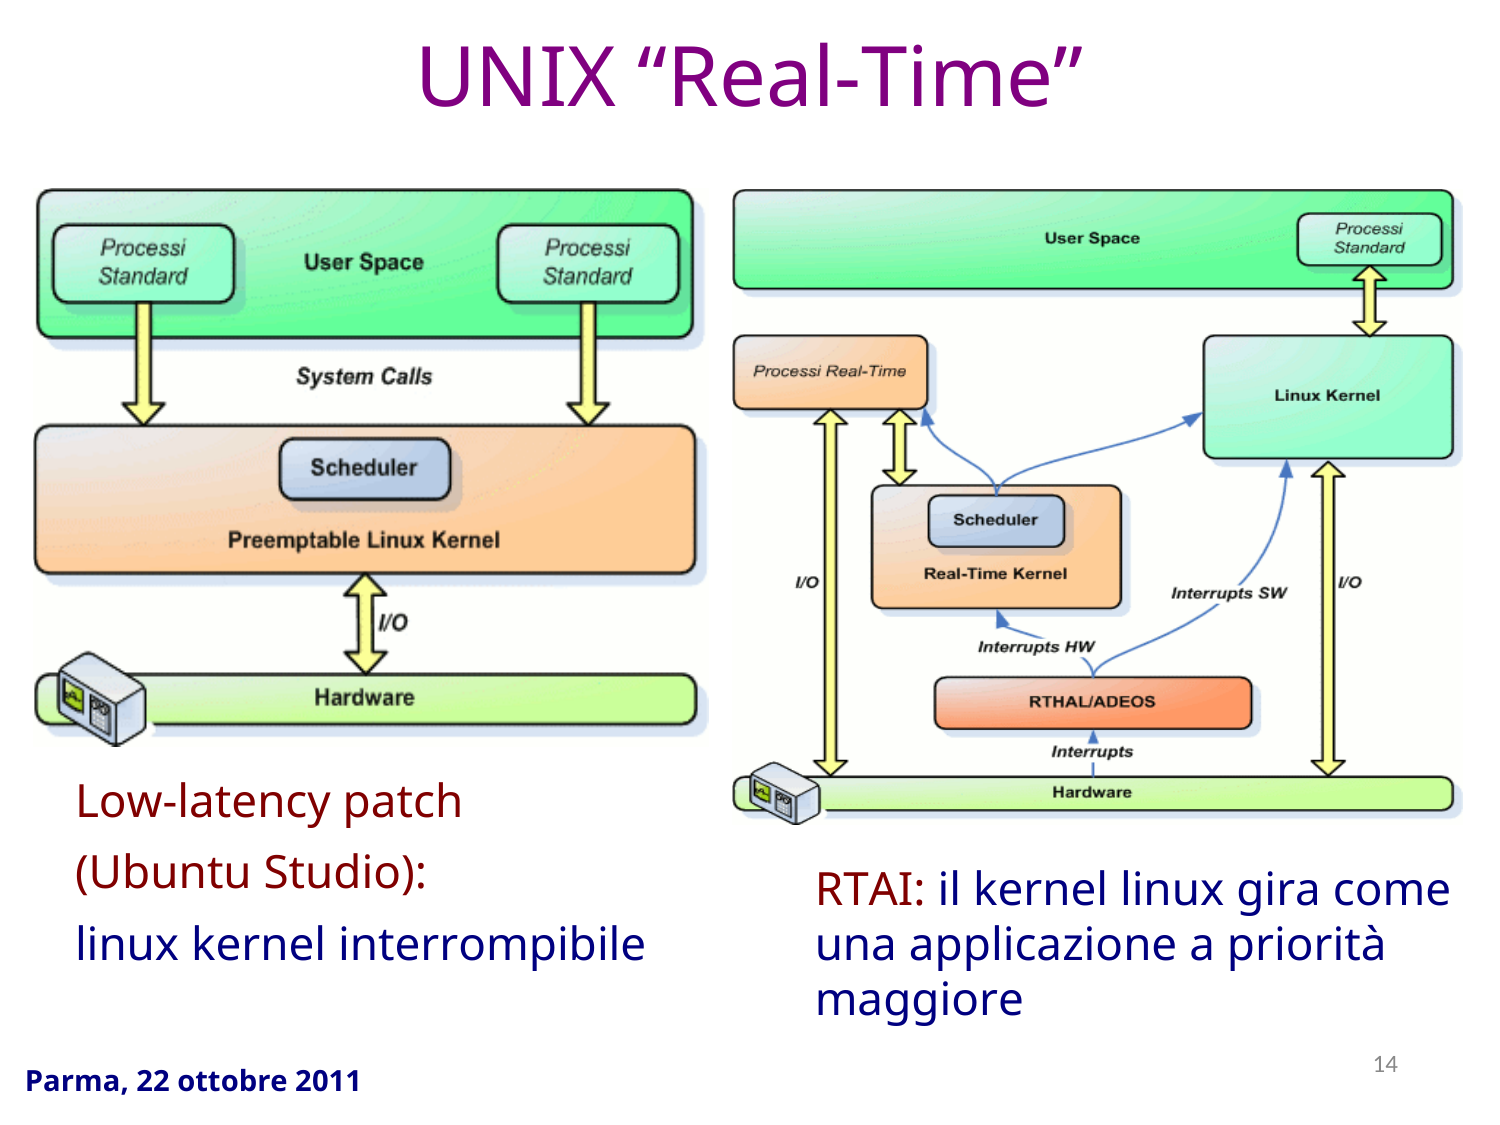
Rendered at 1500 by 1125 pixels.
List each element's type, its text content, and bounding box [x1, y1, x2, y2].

text_box Low-latency patch (Ubuntu Studio): linux kernel interrompibile [0, 765, 713, 976]
text_box RTAI: il kernel linux gira come una applicazione a priorità maggiore [739, 872, 1453, 1013]
picture [33, 188, 709, 747]
text_box UNIX “Real-Time” [41, 0, 1459, 132]
picture [732, 189, 1463, 826]
